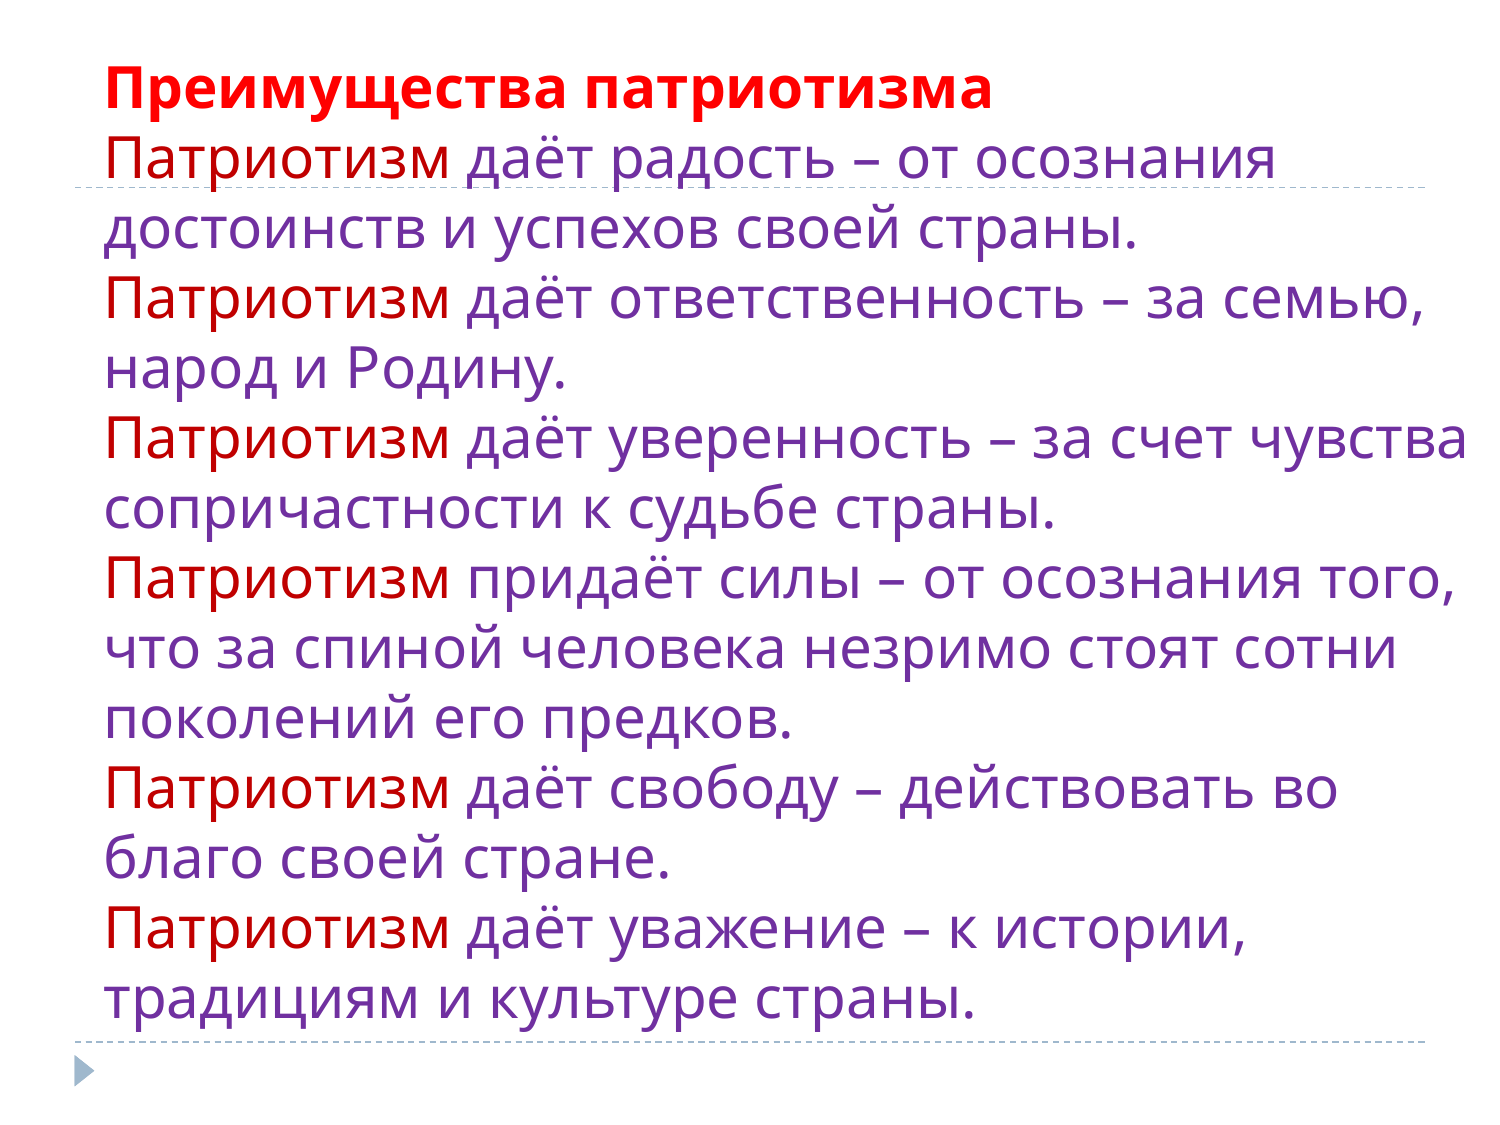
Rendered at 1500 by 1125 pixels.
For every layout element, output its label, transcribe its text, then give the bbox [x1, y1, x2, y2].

text_box Преимущества патриотизма Патриотизм даёт радость – от осознания достоинств и успехов своей страны. Патриотизм даёт ответственность – за семью, народ и Родину. Патриотизм даёт уверенность – за счет чувства сопричастности к судьбе страны. Патриотизм придаёт силы – от осознания того, что за спиной человека незримо стоят сотни поколений его предков. Патриотизм даёт свободу – действовать во благо своей стране. Патриотизм даёт уважение – к истории, традициям и культуре страны. [88, 42, 1500, 1038]
